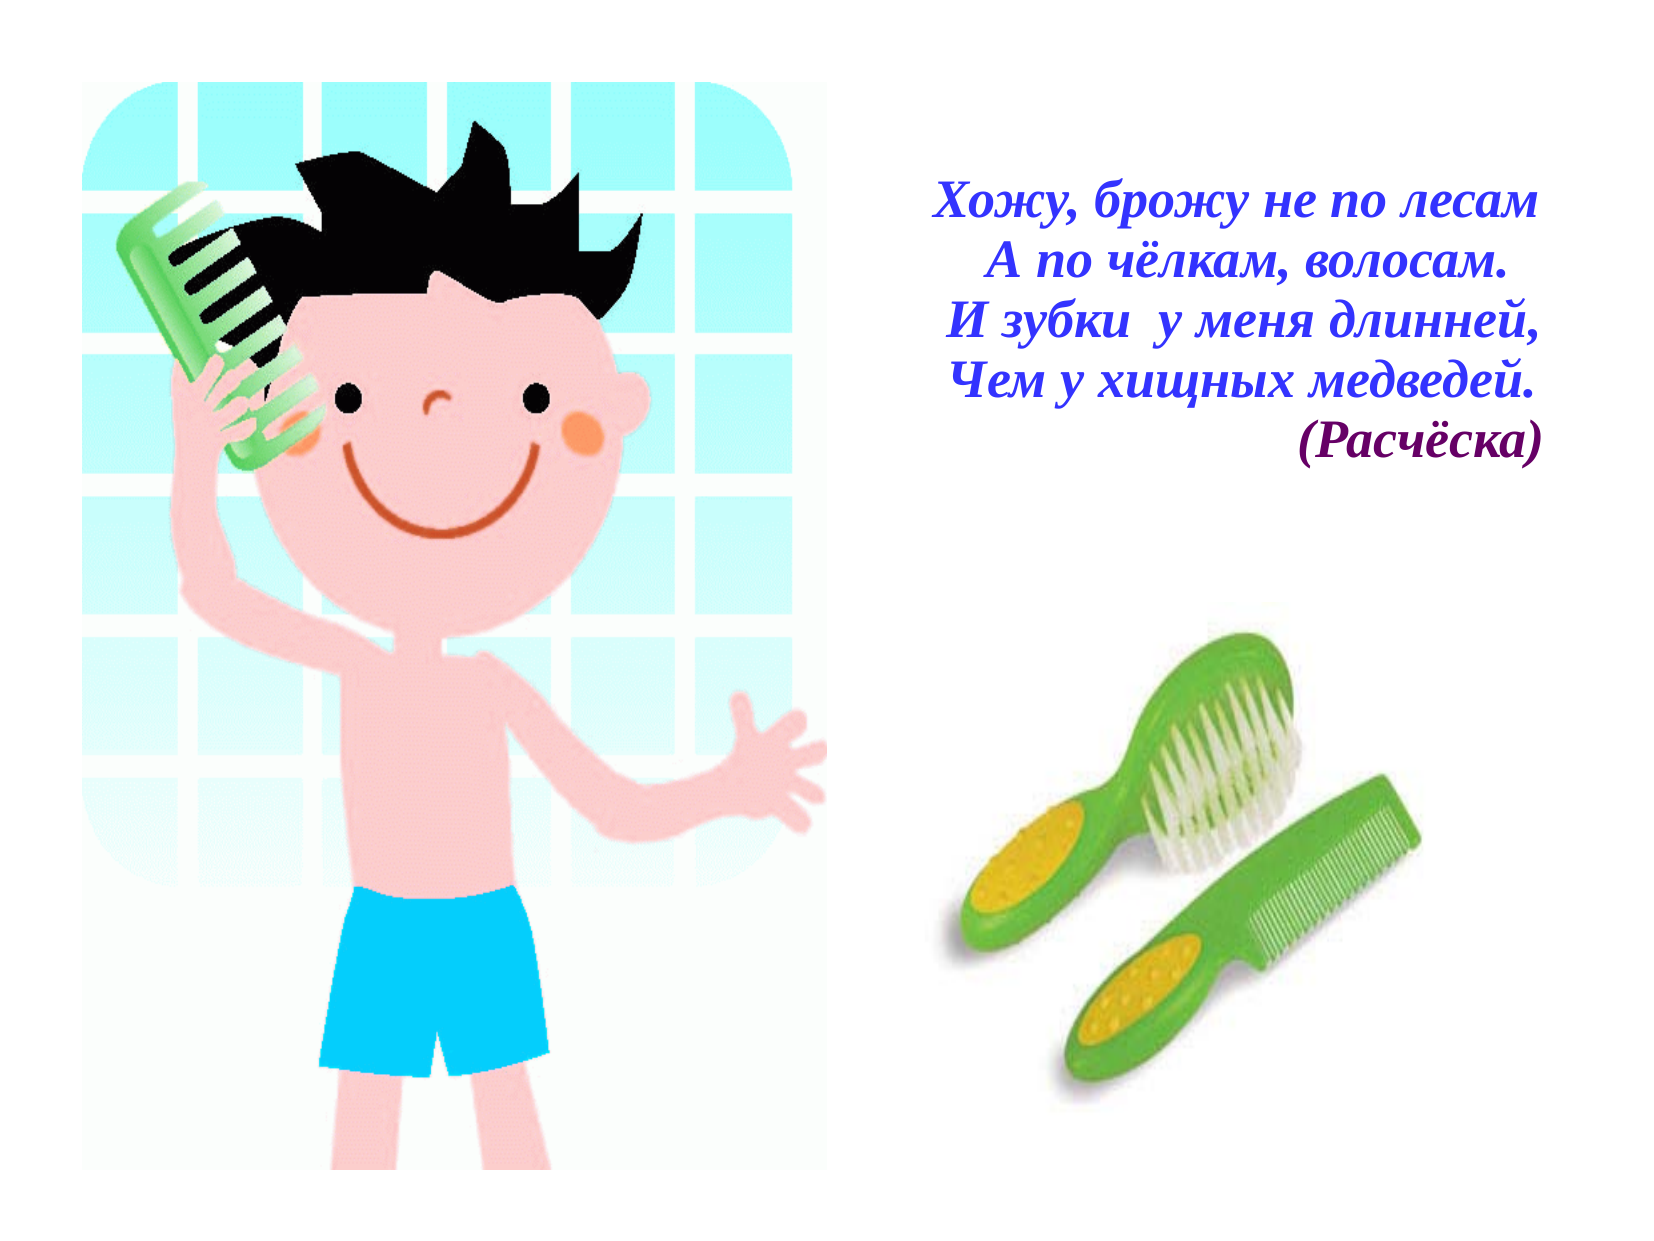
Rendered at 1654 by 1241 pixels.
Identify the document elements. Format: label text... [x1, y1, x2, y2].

picture [82, 82, 827, 1170]
picture [885, 602, 1571, 1134]
title Хожу, брожу не по лесам А по чёлкам, волосам. И зубки у меня длинней, Чем у хищных медведей. (Расчёска) [827, 167, 1571, 472]
